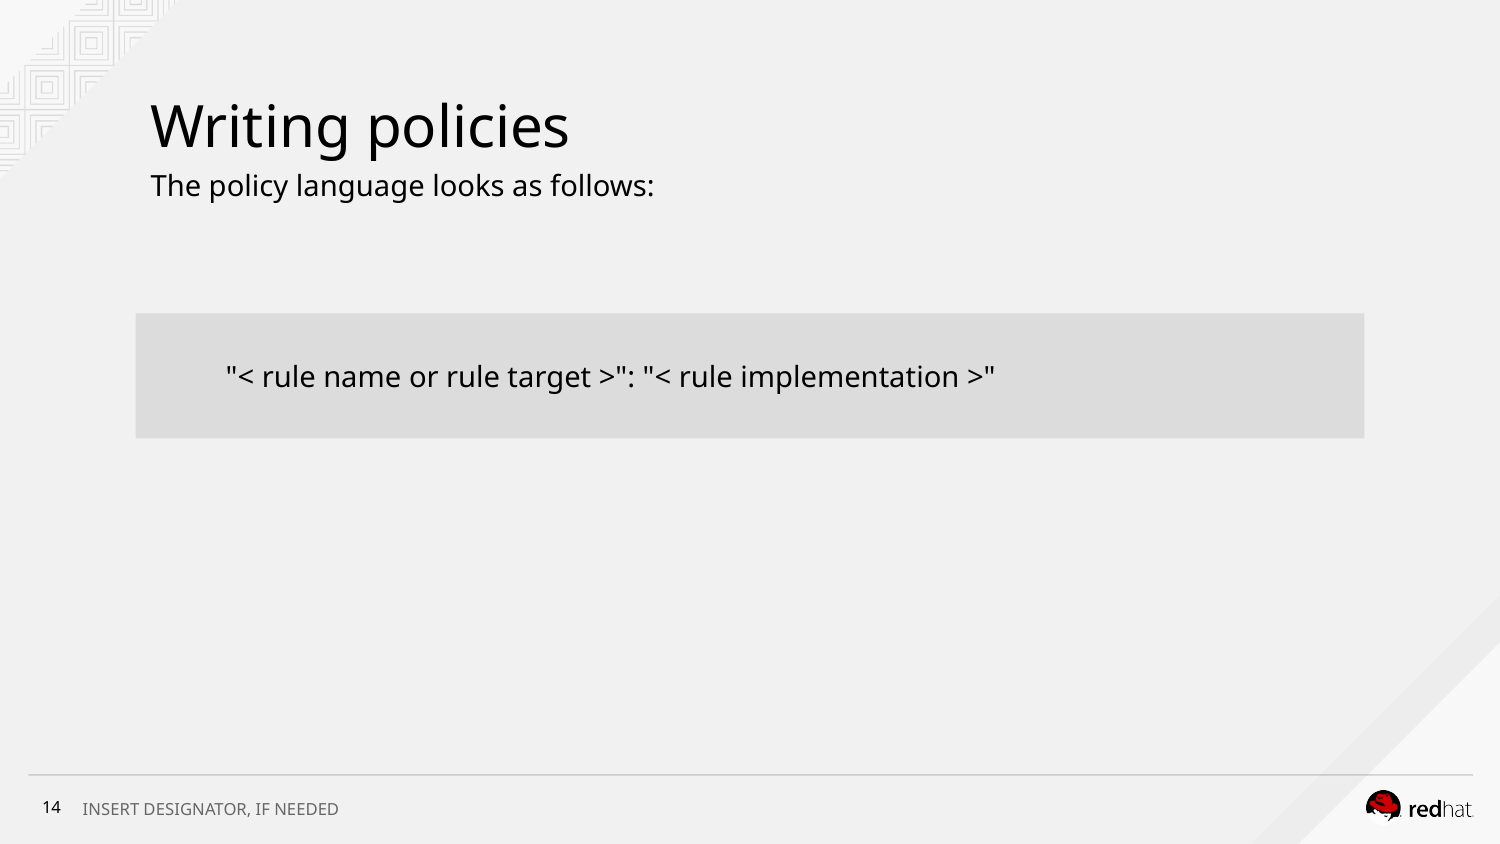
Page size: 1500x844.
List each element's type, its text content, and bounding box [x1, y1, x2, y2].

picture [0, 0, 1500, 844]
slide_number 1 [16, 776, 77, 842]
text_box "< rule name or rule target >": "< rule implementation >" [135, 313, 1365, 439]
title Writing policies [135, 0, 1365, 175]
subtitle The policy language looks as follows: [135, 152, 945, 261]
